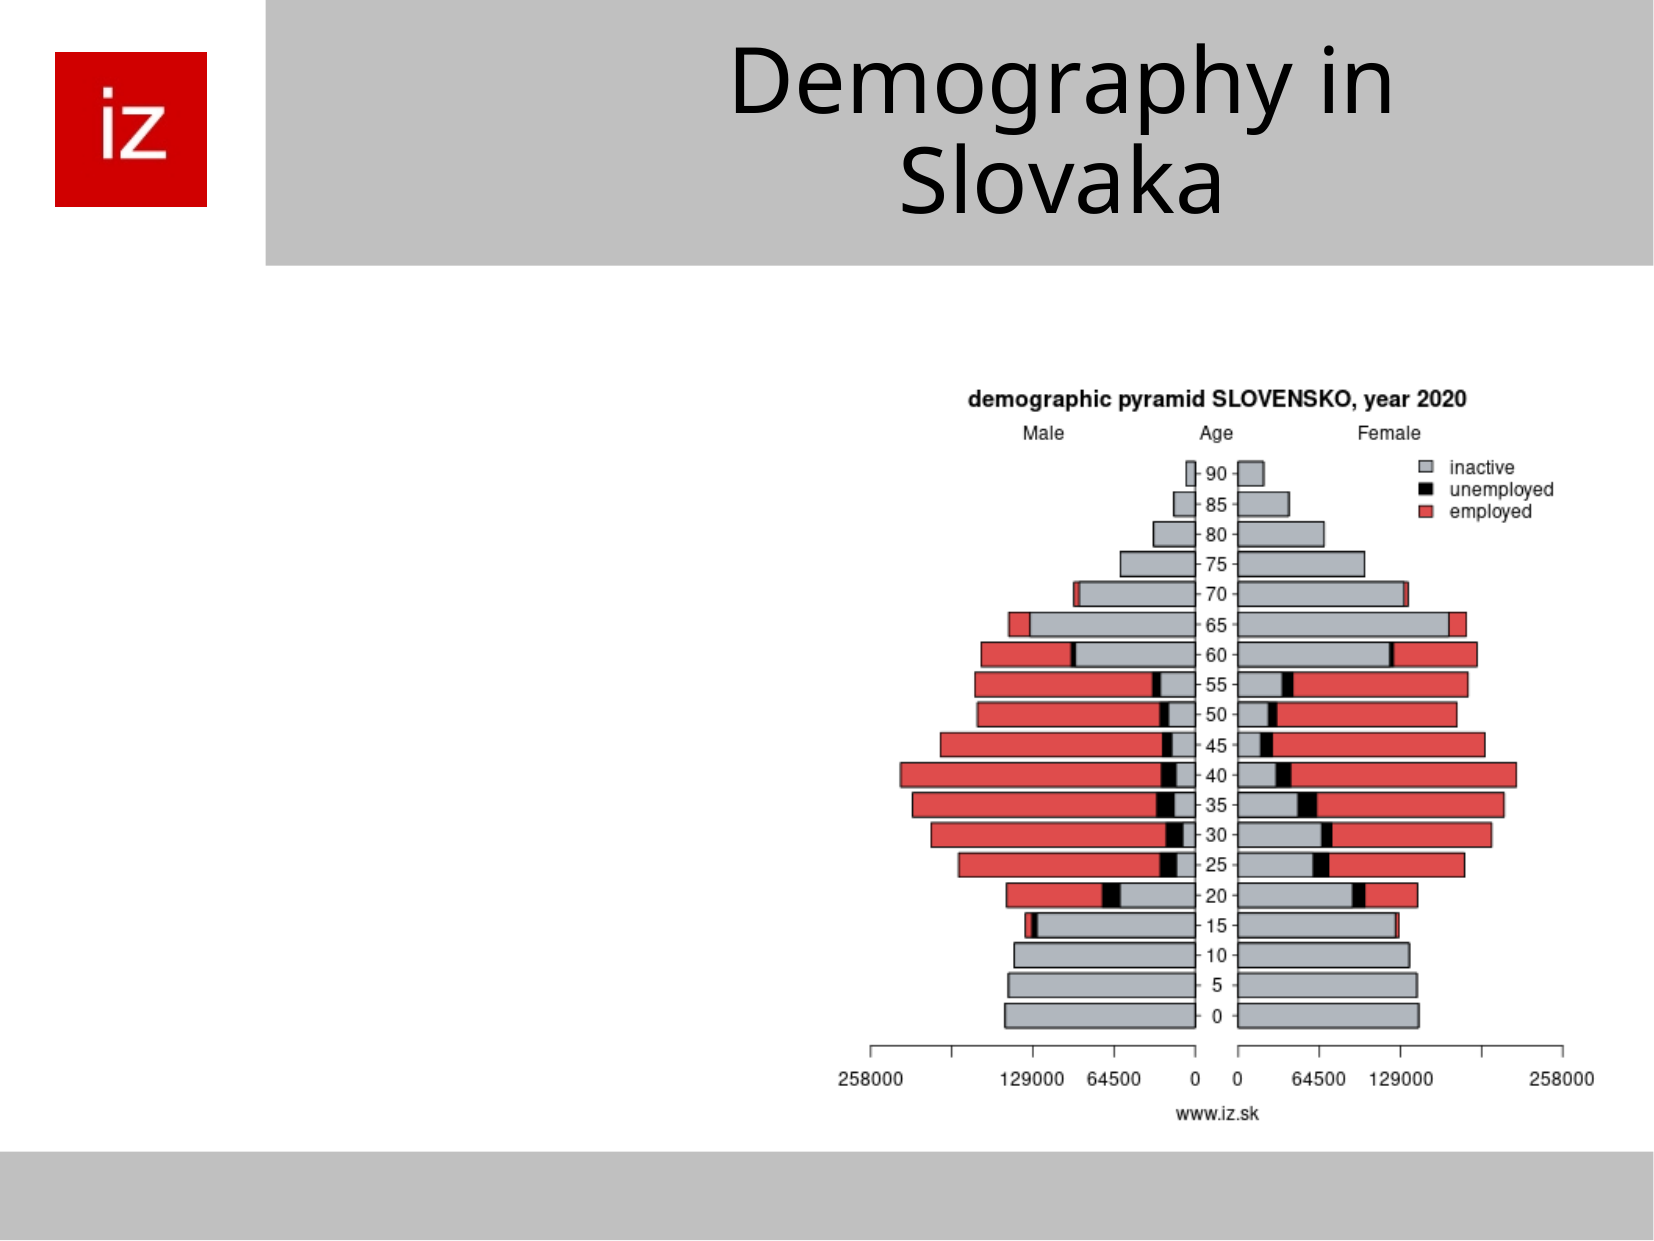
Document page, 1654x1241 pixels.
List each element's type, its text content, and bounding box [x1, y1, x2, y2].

title Demography in Slovaka [561, 29, 1565, 237]
picture [55, 52, 207, 207]
picture [826, 354, 1608, 1136]
